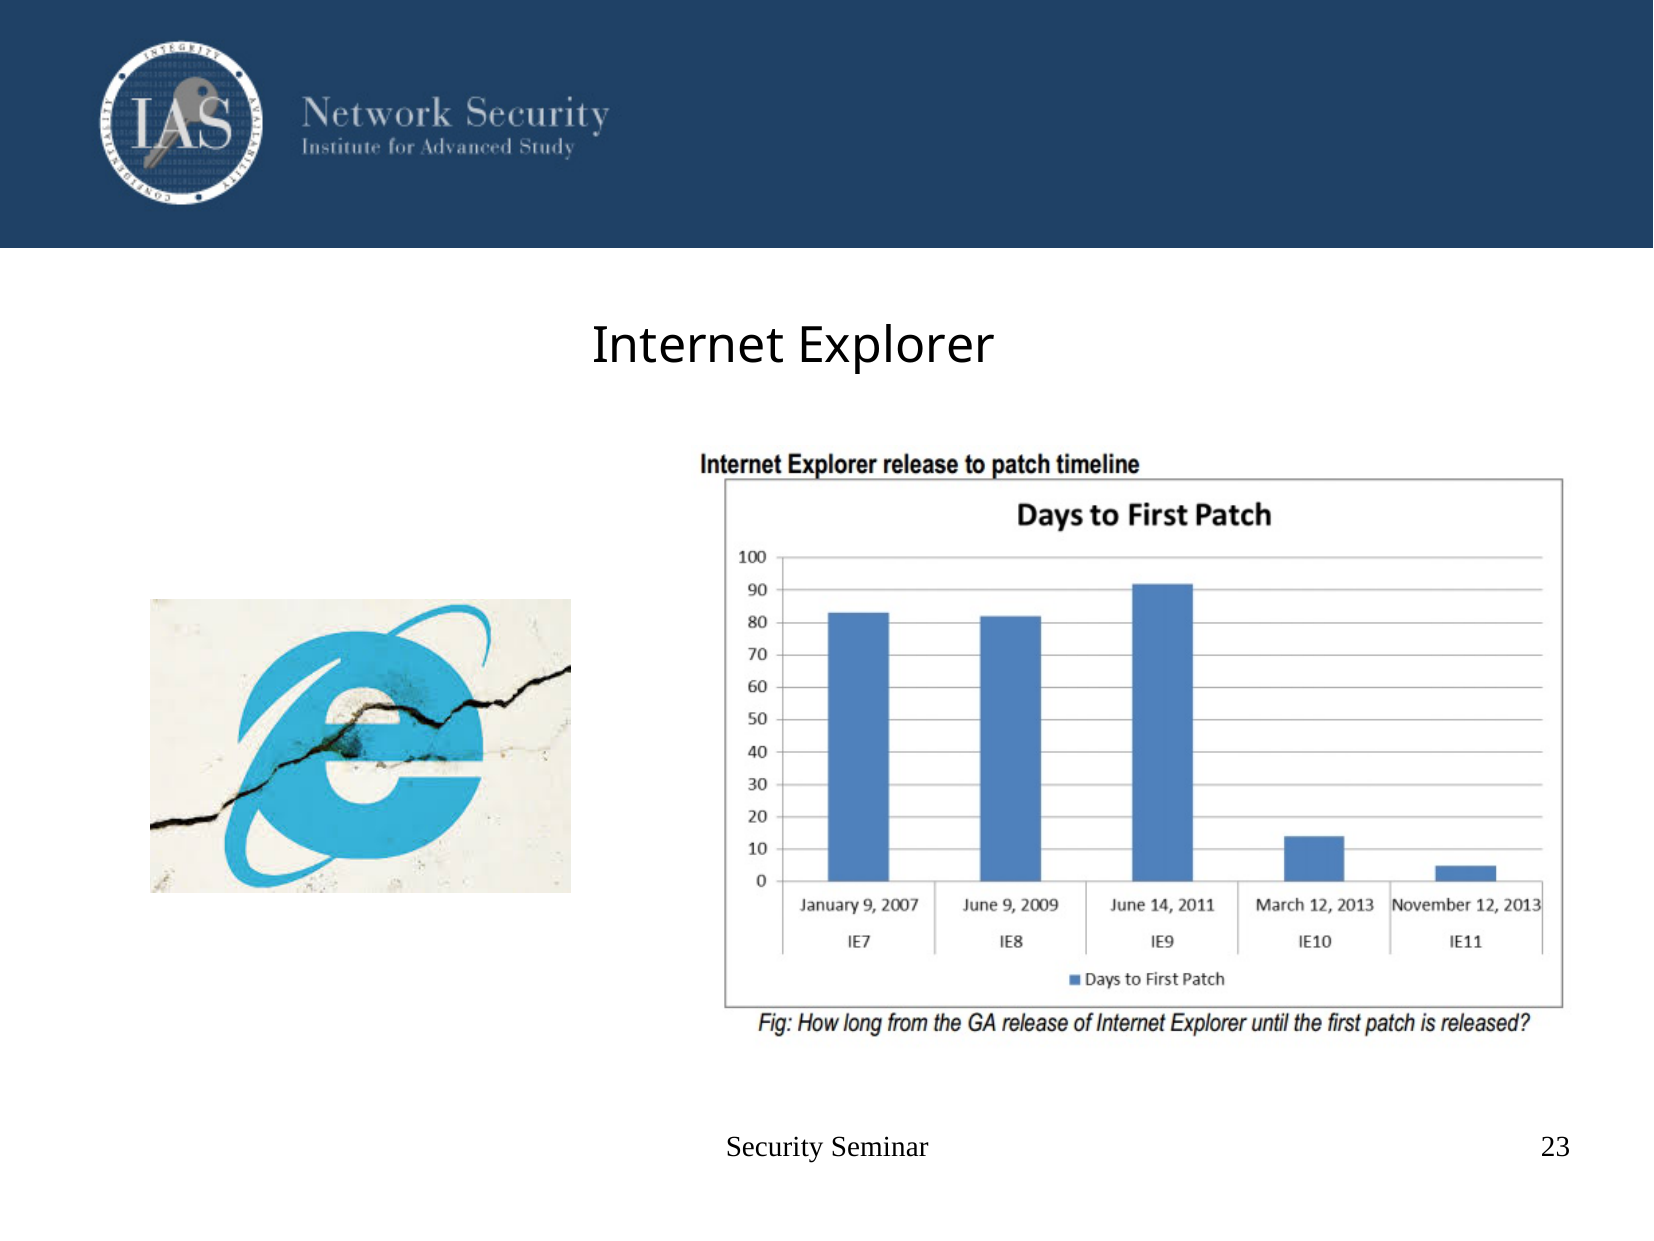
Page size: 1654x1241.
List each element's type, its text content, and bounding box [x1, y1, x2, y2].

title Internet Explorer [49, 239, 1538, 447]
picture [150, 599, 571, 893]
picture [0, 0, 1653, 248]
picture [691, 445, 1601, 1058]
